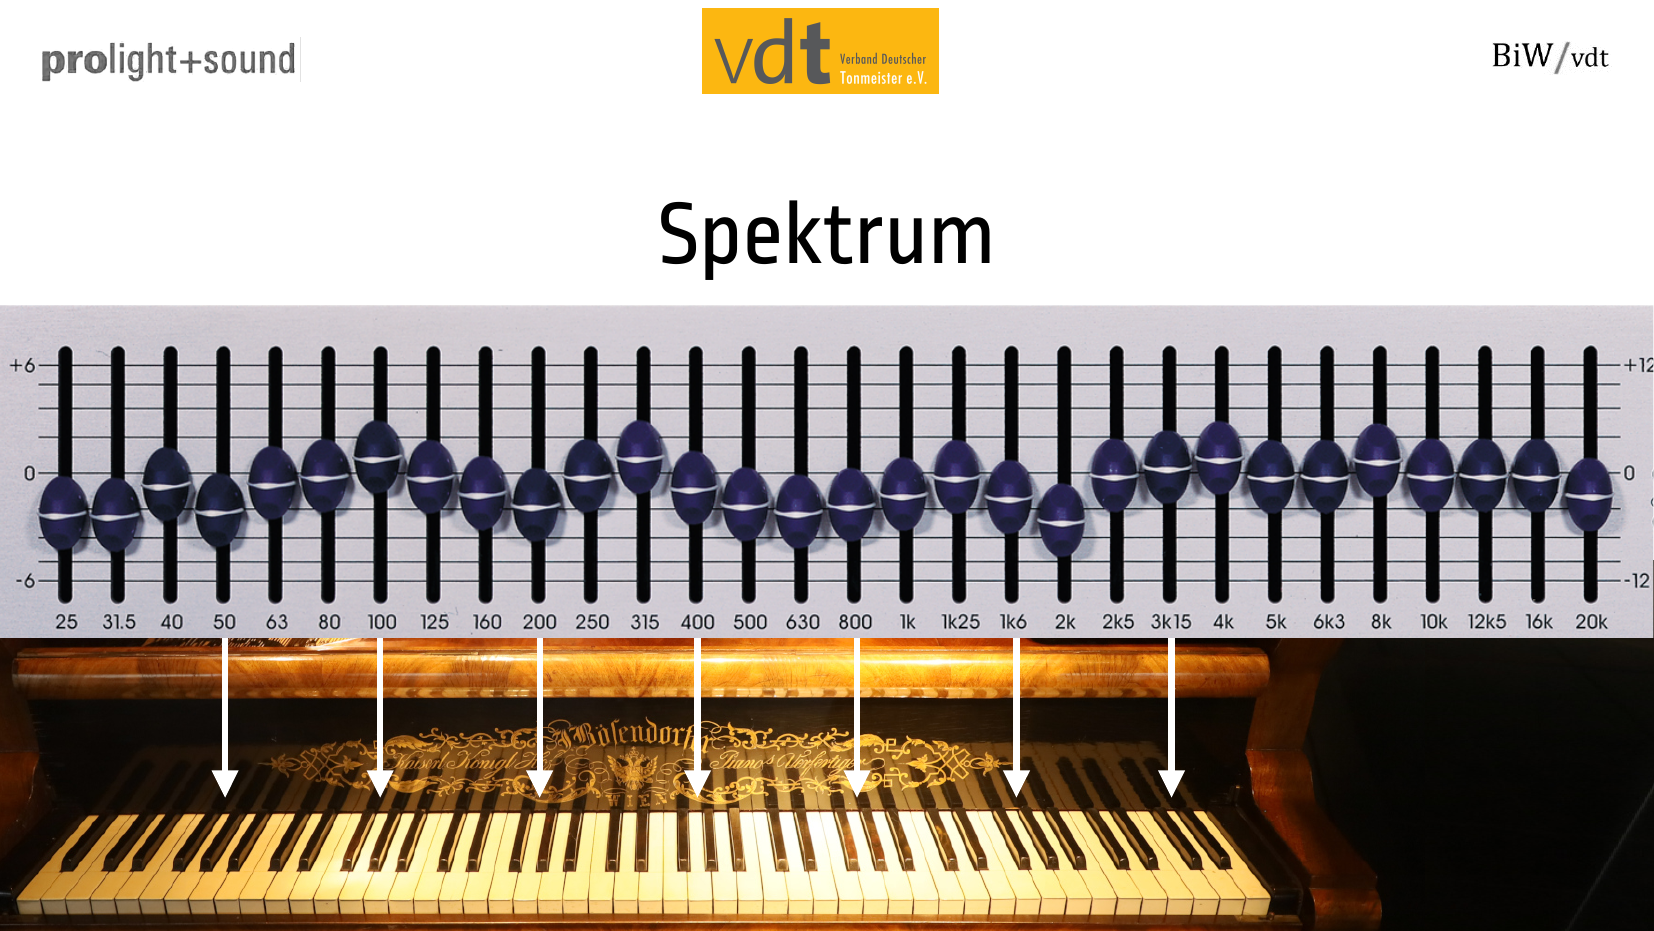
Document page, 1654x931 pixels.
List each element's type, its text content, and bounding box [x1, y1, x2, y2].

picture [37, 37, 301, 82]
picture [1490, 39, 1613, 75]
picture [0, 305, 1654, 931]
title Spektrum [82, 185, 1571, 285]
picture [702, 8, 939, 94]
